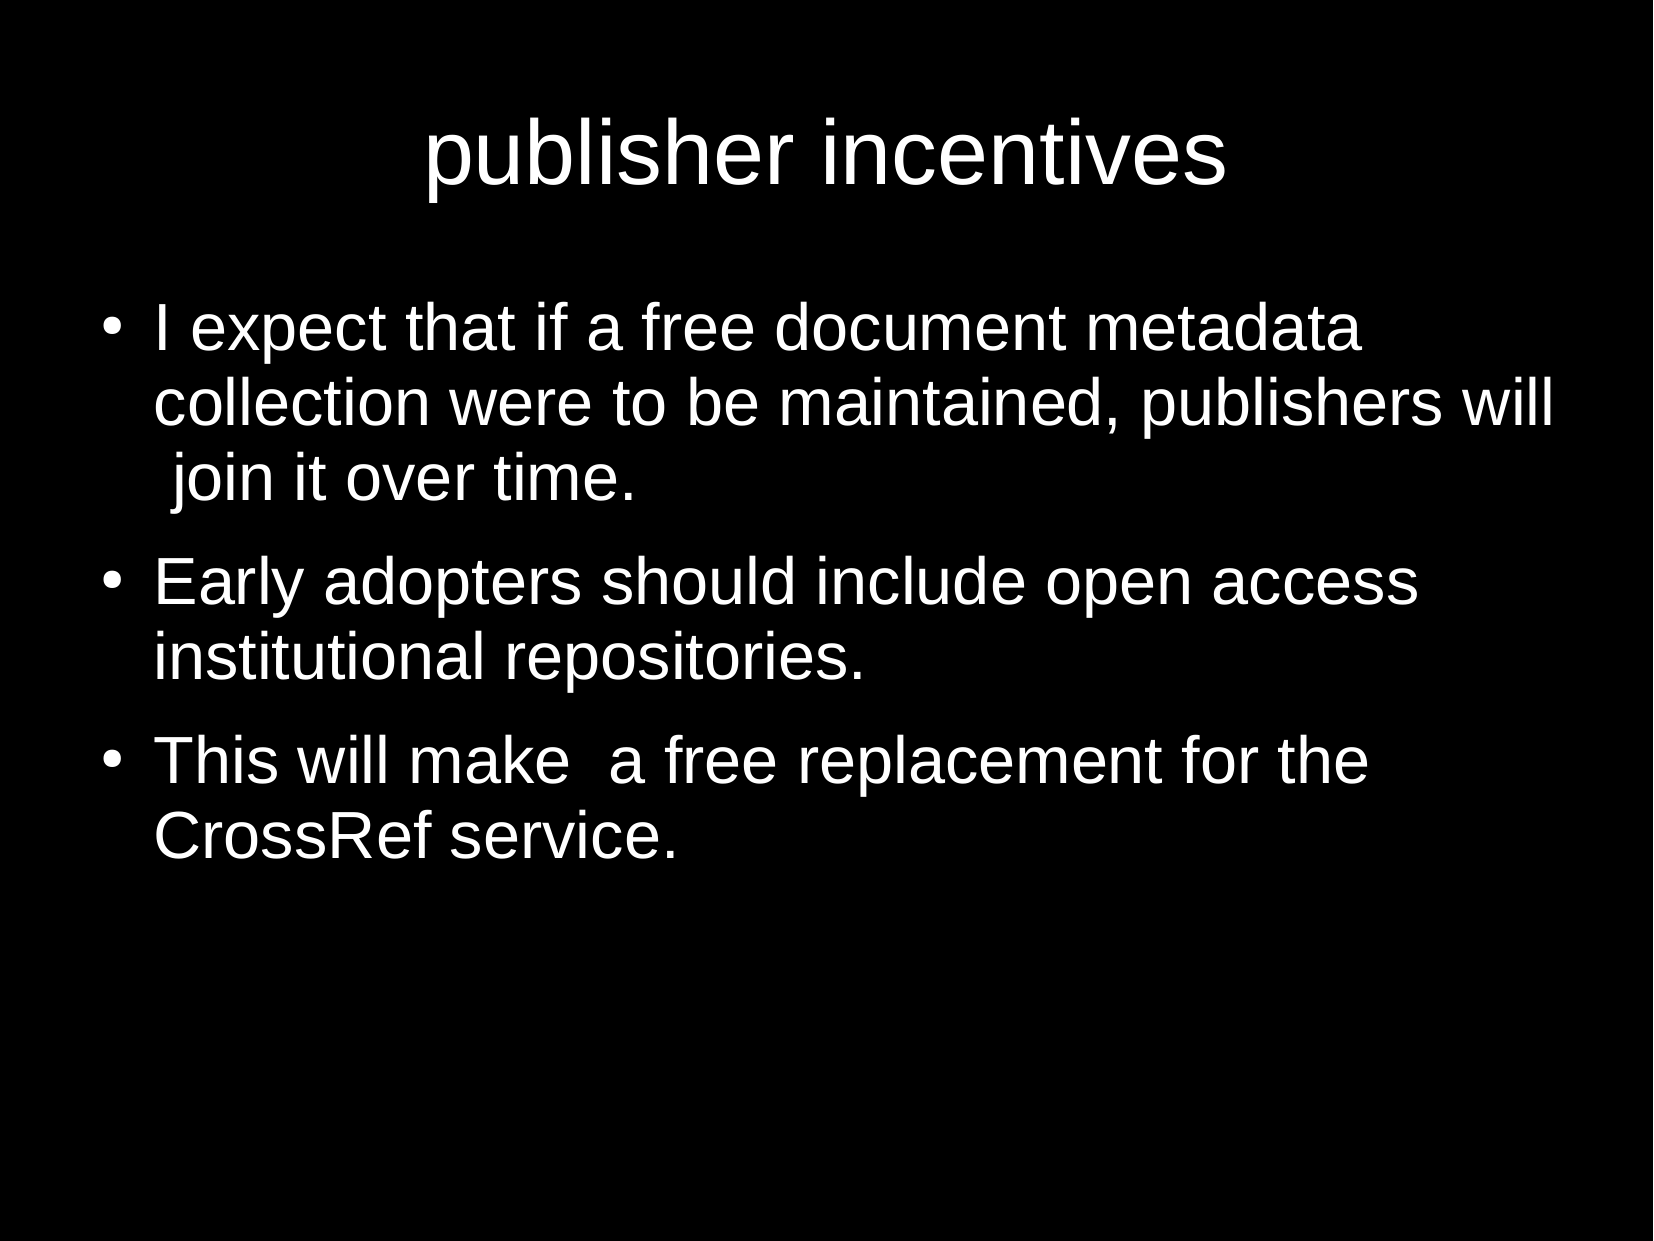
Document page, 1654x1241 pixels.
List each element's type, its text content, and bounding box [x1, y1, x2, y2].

title publisher incentives [82, 56, 1571, 250]
list I expect that if a free document metadata collection were to be maintained, publishers will join it over time. Early adopters should include open access institutional repositories. This will make a free replacement for the CrossRef service. [82, 290, 1571, 1109]
